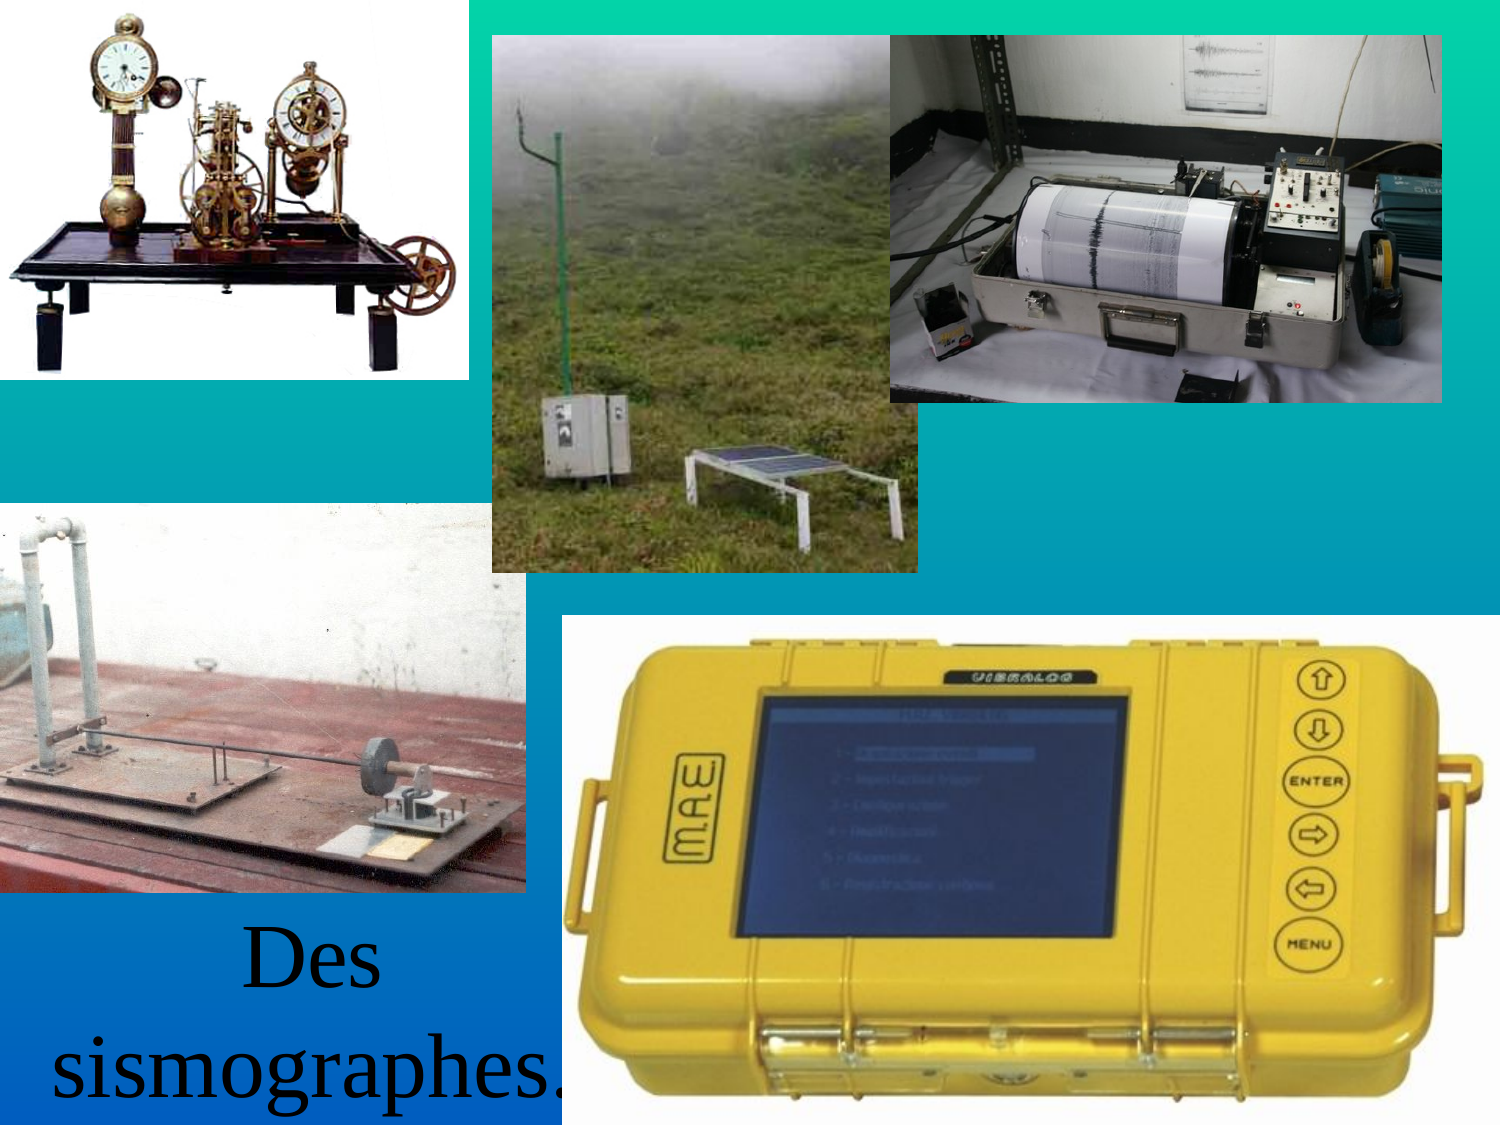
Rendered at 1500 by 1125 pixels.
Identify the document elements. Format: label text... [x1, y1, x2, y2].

text_box Des sismographes. [0, 887, 562, 1125]
picture [0, 35, 1500, 893]
picture [0, 0, 469, 380]
picture [562, 616, 1500, 1125]
